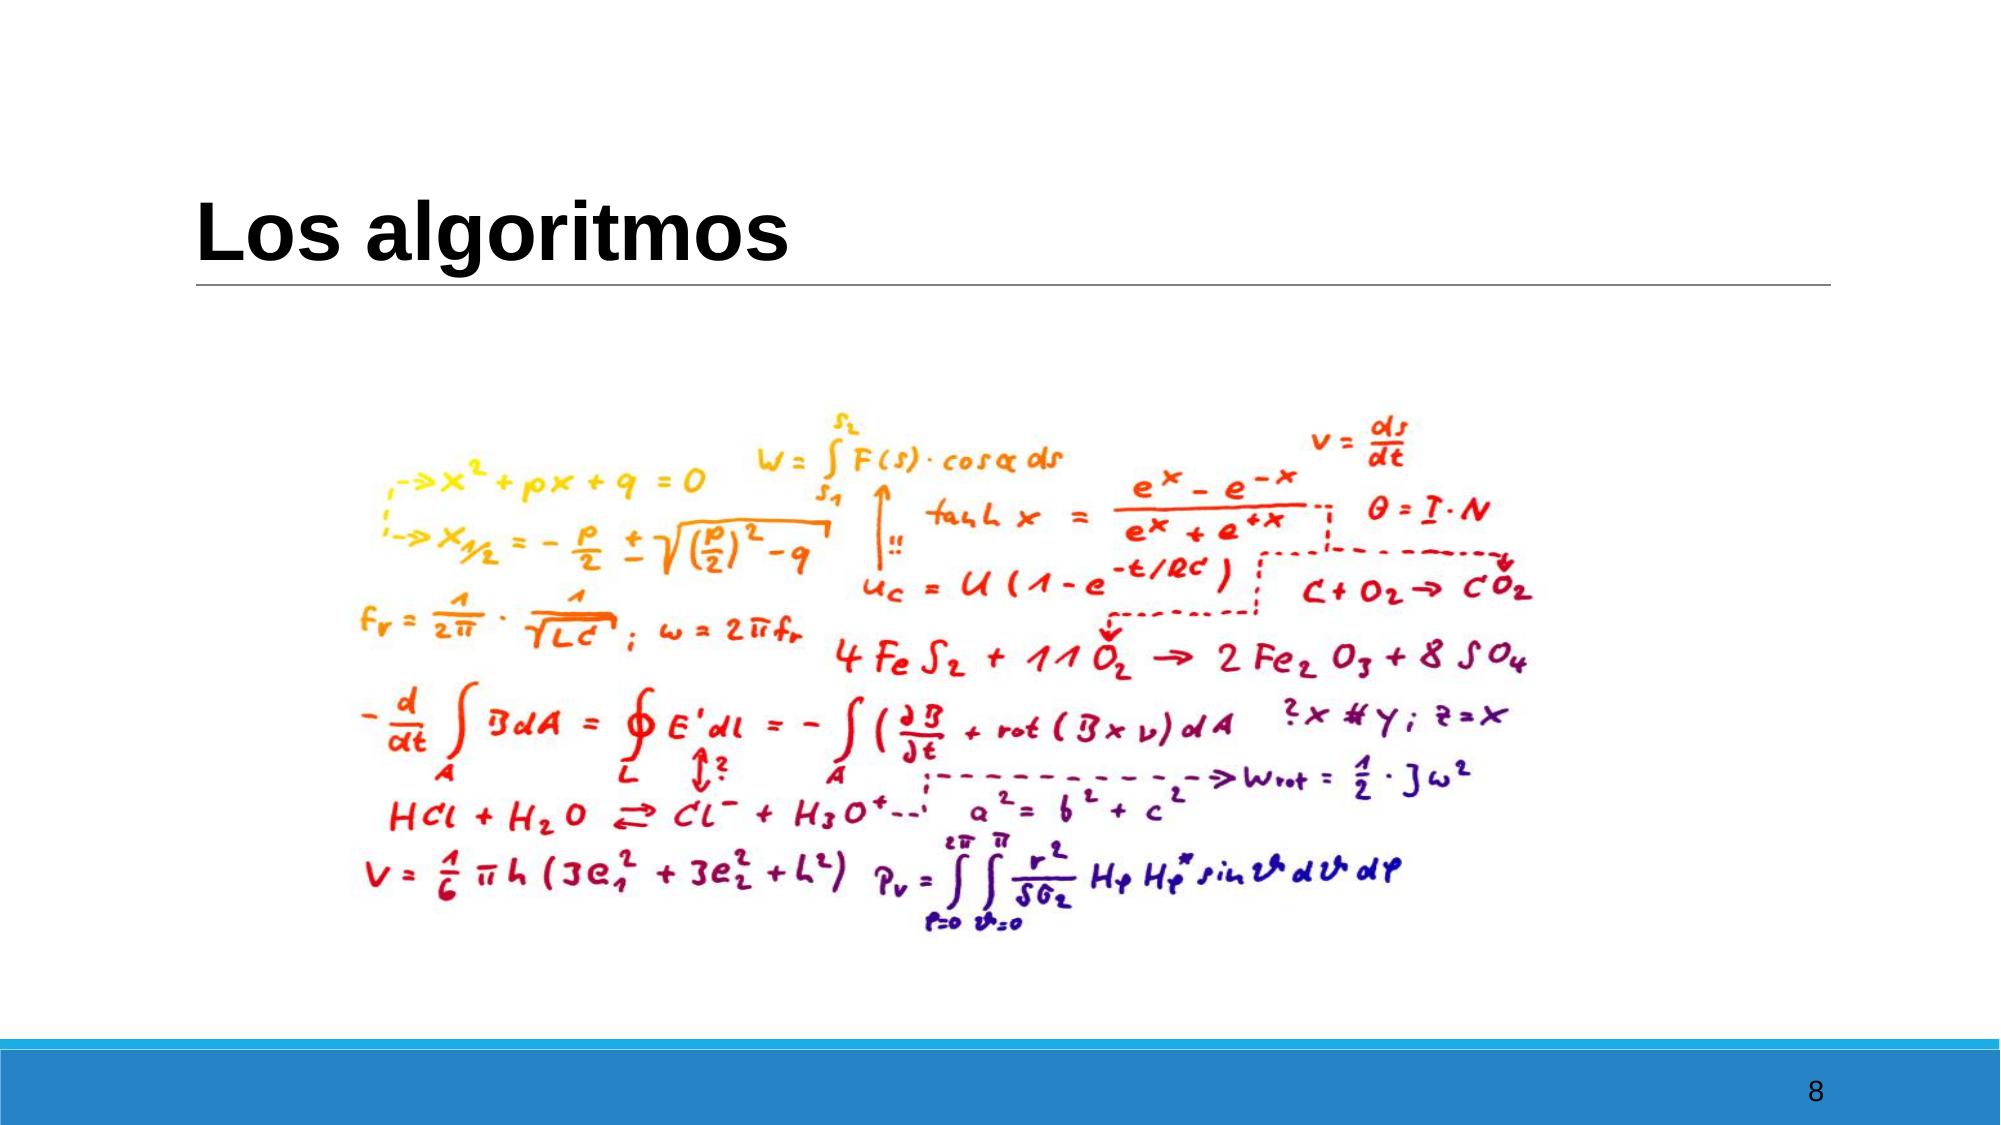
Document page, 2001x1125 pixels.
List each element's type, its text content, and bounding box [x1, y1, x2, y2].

slide_number <número> [1624, 1059, 1840, 1120]
title Los algoritmos [180, 47, 1830, 285]
picture [310, 335, 1572, 1009]
